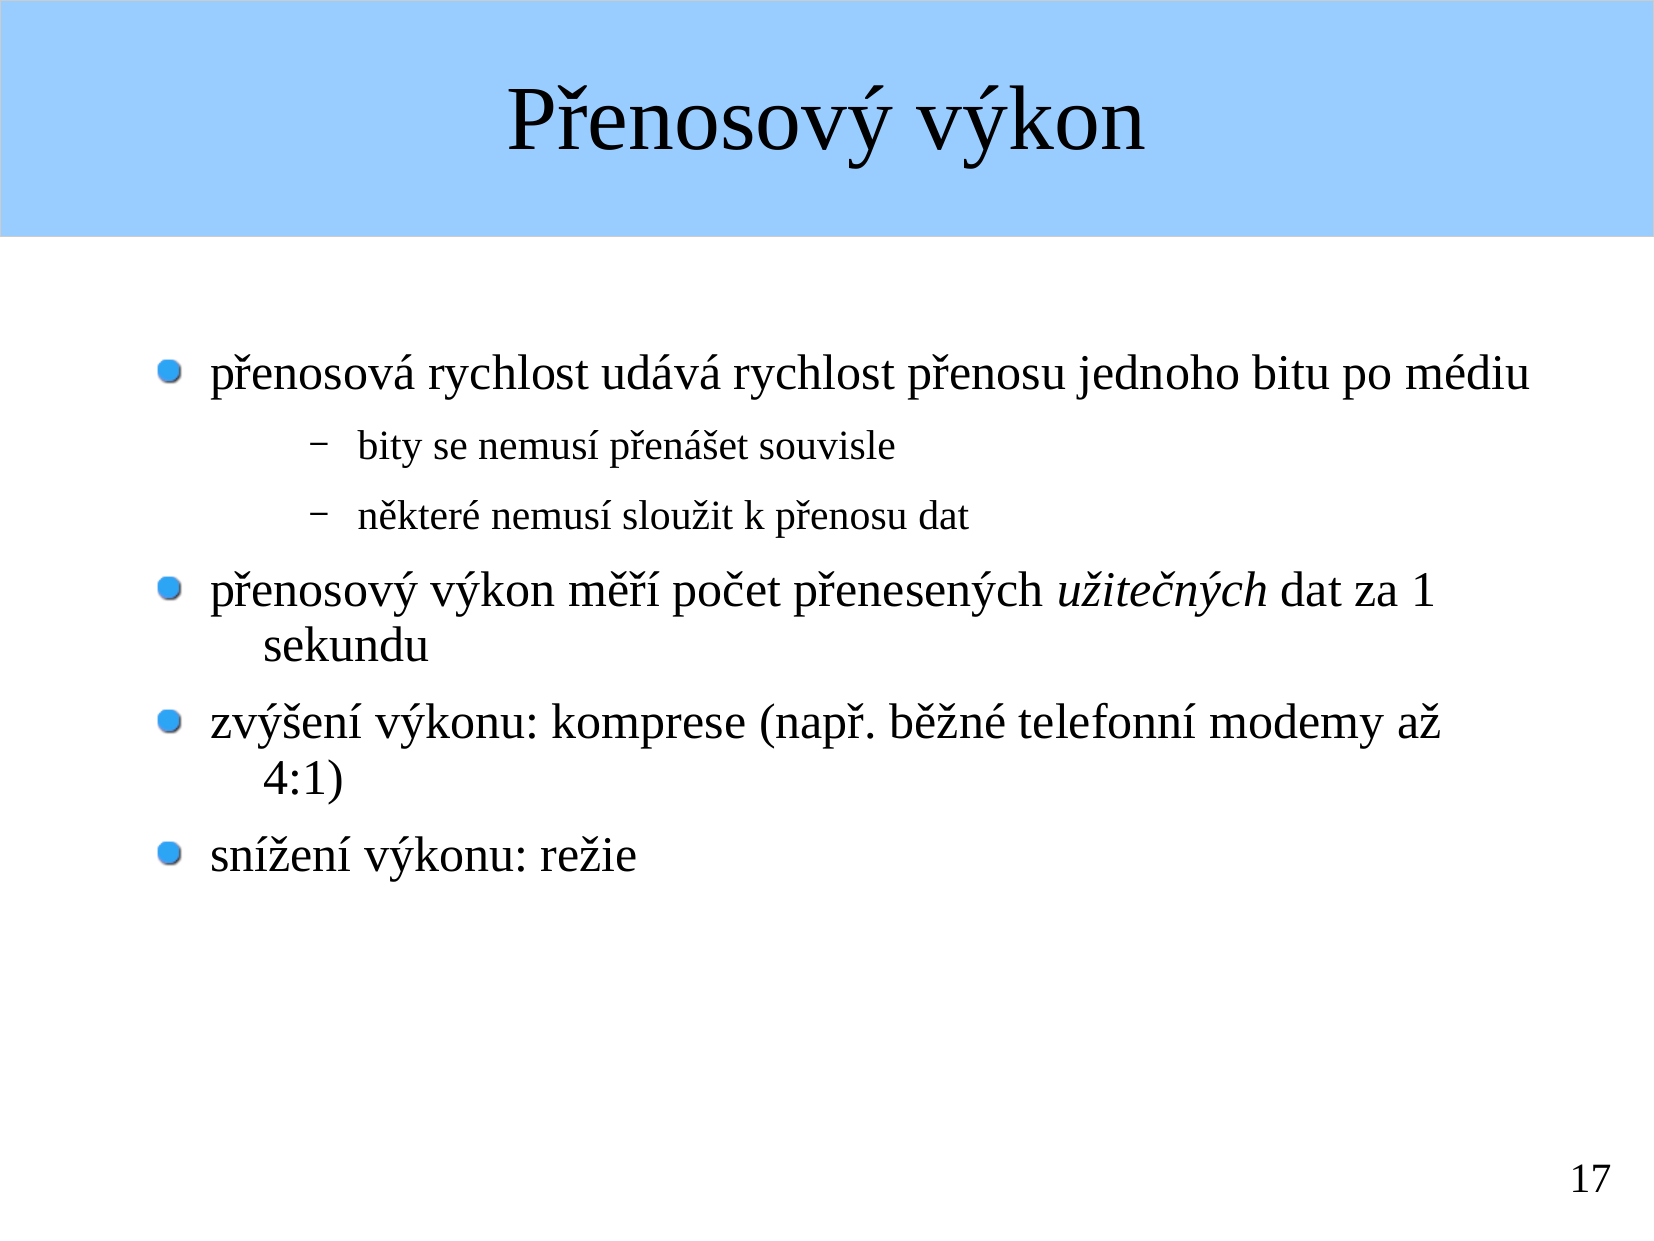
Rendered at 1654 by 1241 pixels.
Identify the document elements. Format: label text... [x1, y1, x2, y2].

title Přenosový výkon [0, 0, 1654, 237]
list přenosová rychlost udává rychlost přenosu jednoho bitu po médiu bity se nemusí přenášet souvisle některé nemusí sloužit k přenosu dat přenosový výkon měří počet přenesených užitečných dat za 1 sekundu zvýšení výkonu: komprese (např. běžné telefonní modemy až 4:1) snížení výkonu: režie [121, 344, 1534, 1127]
